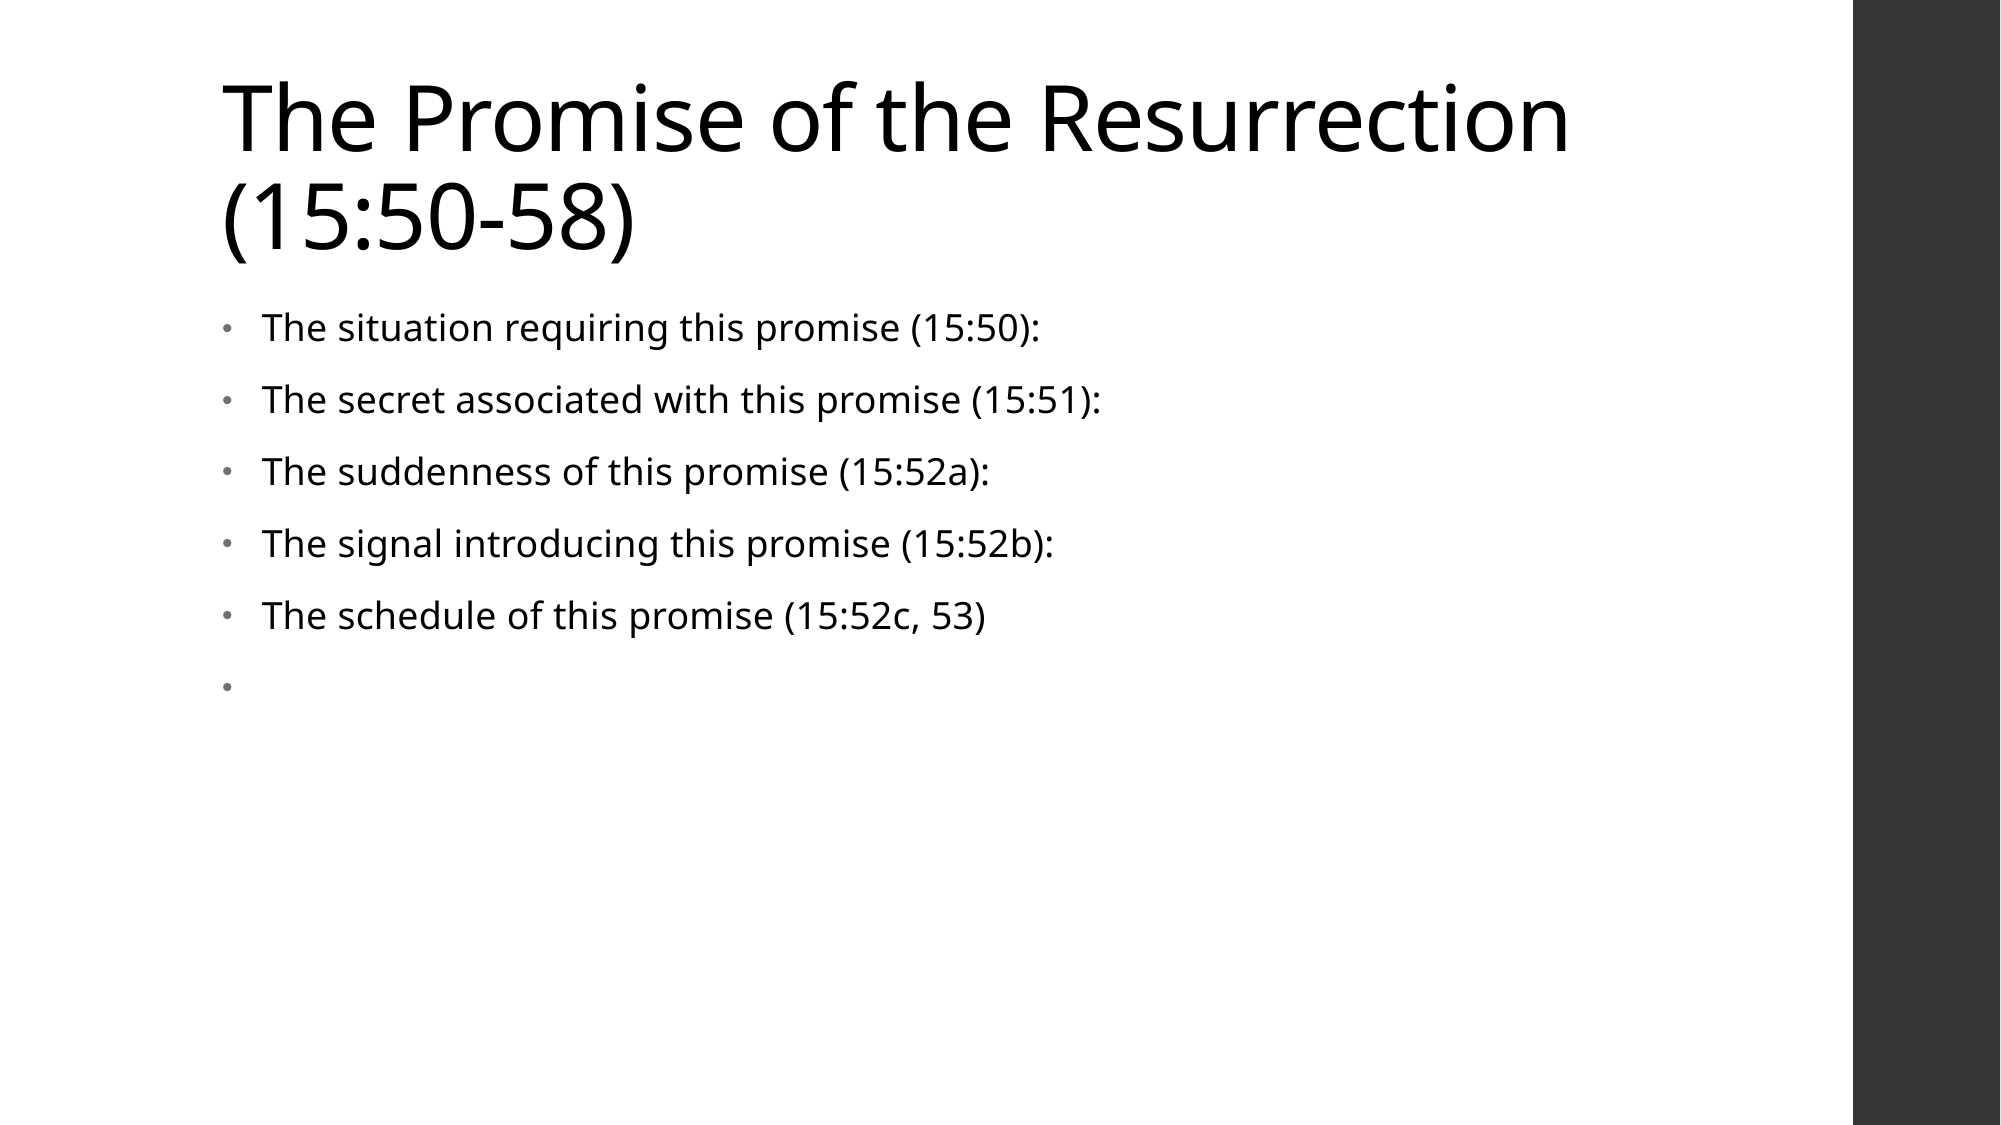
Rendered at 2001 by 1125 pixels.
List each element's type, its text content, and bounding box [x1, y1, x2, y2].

list The situation requiring this promise (15:50): The secret associated with this promise (15:51): The suddenness of this promise (15:52a): The signal introducing this promise (15:52b): The schedule of this promise (15:52c, 53) [206, 299, 1617, 1014]
title The Promise of the Resurrection (15:50-58) [206, 60, 1797, 278]
